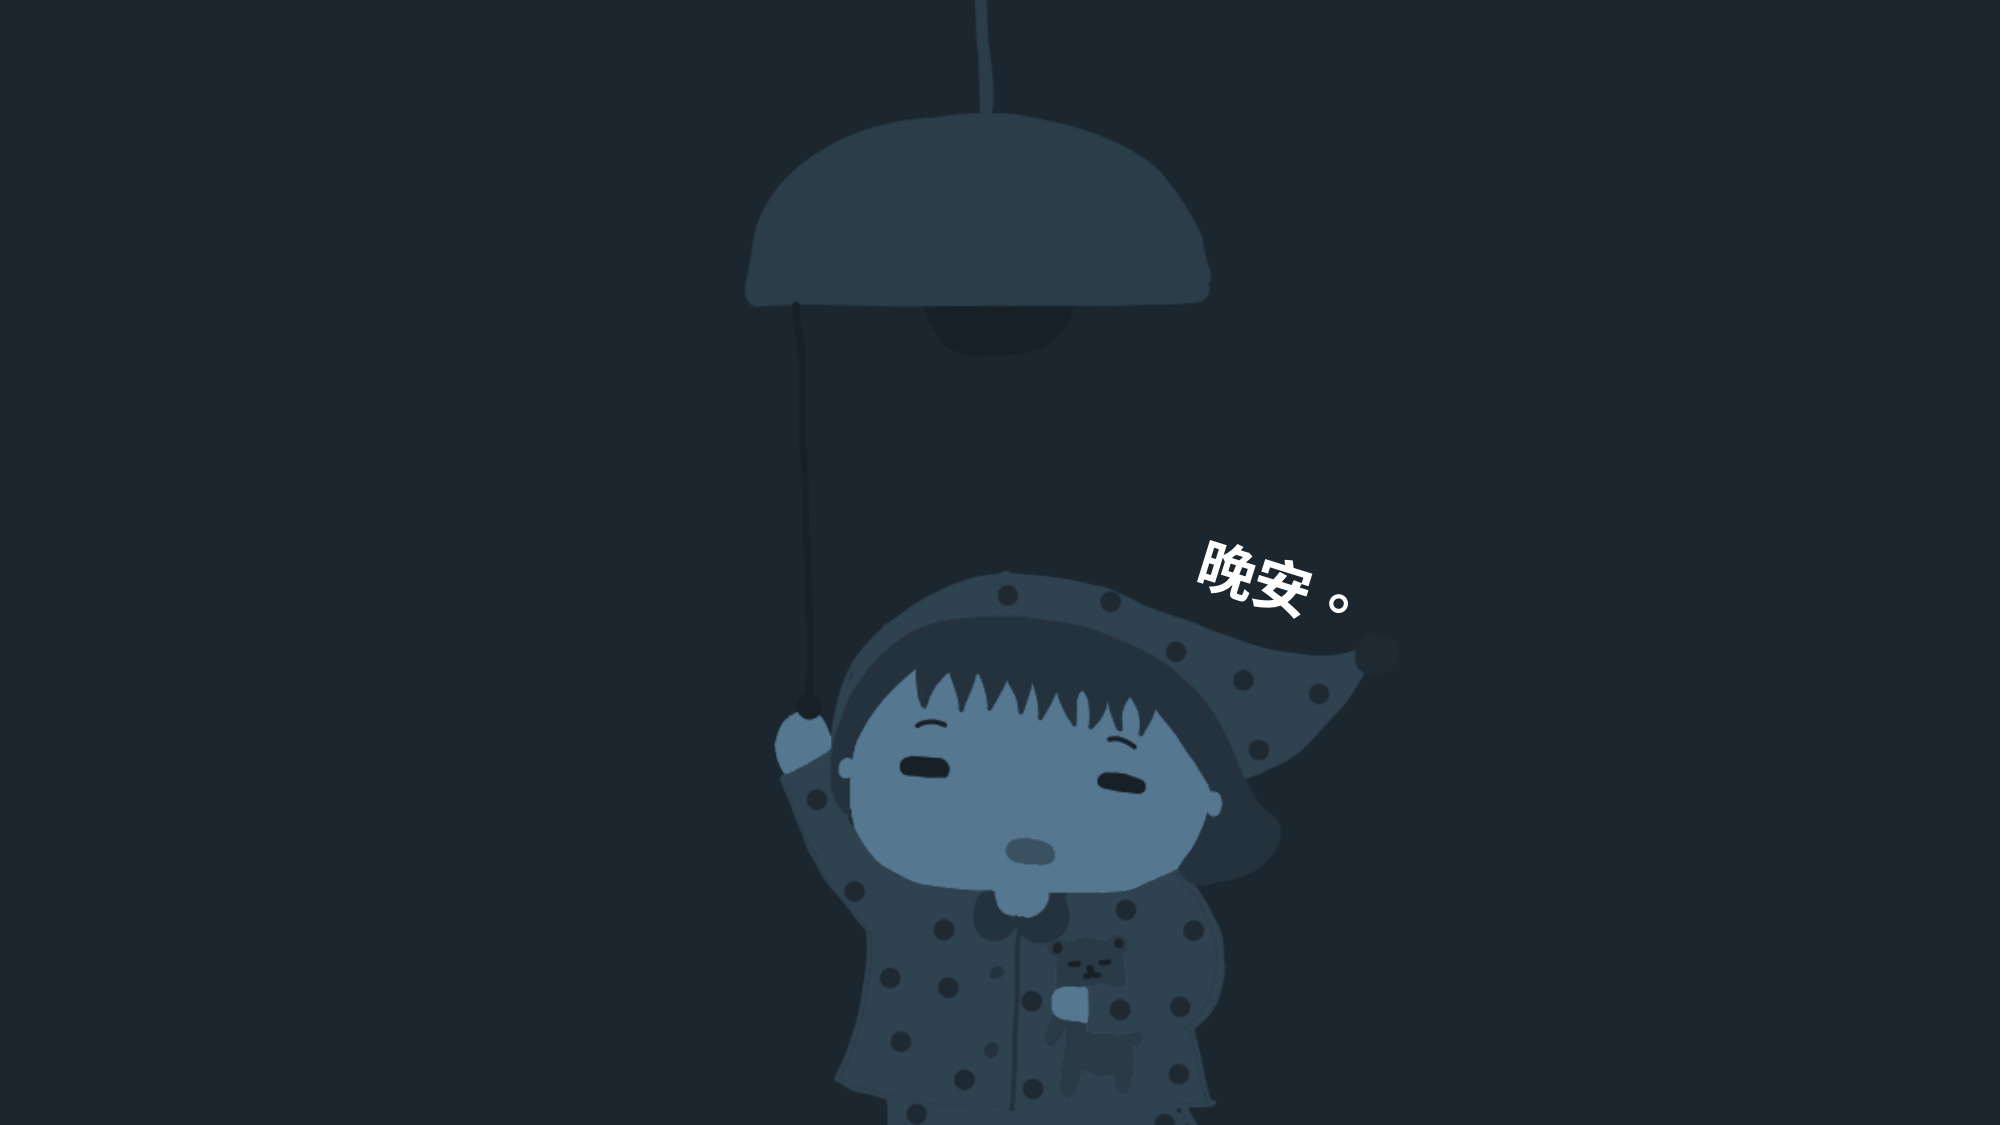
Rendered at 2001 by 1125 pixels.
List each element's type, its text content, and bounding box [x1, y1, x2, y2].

picture [0, 0, 2000, 1125]
text_box 晚安。 [1173, 514, 1396, 659]
